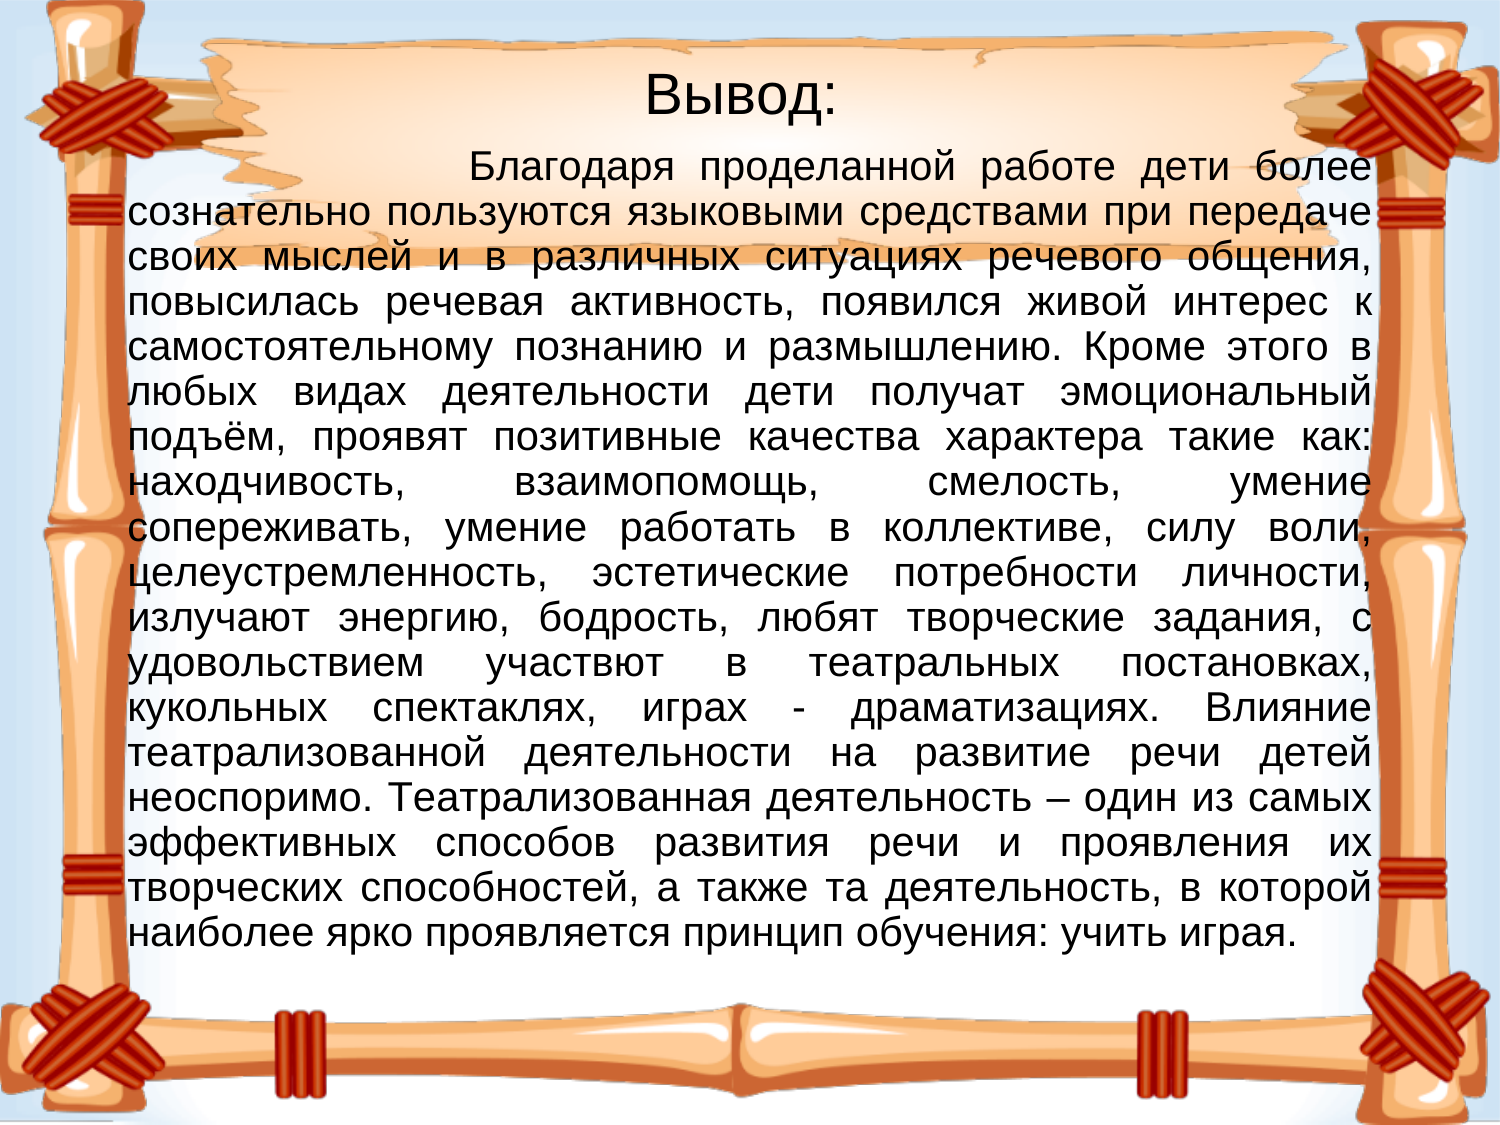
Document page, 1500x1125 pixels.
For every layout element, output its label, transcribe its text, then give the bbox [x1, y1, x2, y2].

picture [0, 0, 1500, 1125]
list Благодаря проделанной работе дети более сознательно пользуются языковыми средствами при передаче своих мыслей и в различных ситуациях речевого общения, повысилась речевая активность, появился живой интерес к самостоятельному познанию и размышлению. Кроме этого в любых видах деятельности дети получат эмоциональный подъём, проявят позитивные качества характера такие как: находчивость, взаимопомощь, смелость, умение сопереживать, умение работать в коллективе, силу воли, целеустремленность, эстетические потребности личности, излучают энергию, бодрость, любят творческие задания, с удовольствием участвют в театральных постановках, кукольных спектаклях, играх - драматизациях. Влияние театрализованной деятельности на развитие речи детей неоспоримо. Театрализованная деятельность – один из самых эффективных способов развития речи и проявления их творческих способностей, а также та деятельность, в которой наиболее ярко проявляется принцип обучения: учить играя. [112, 136, 1388, 1000]
title Вывод: [206, 45, 1294, 136]
